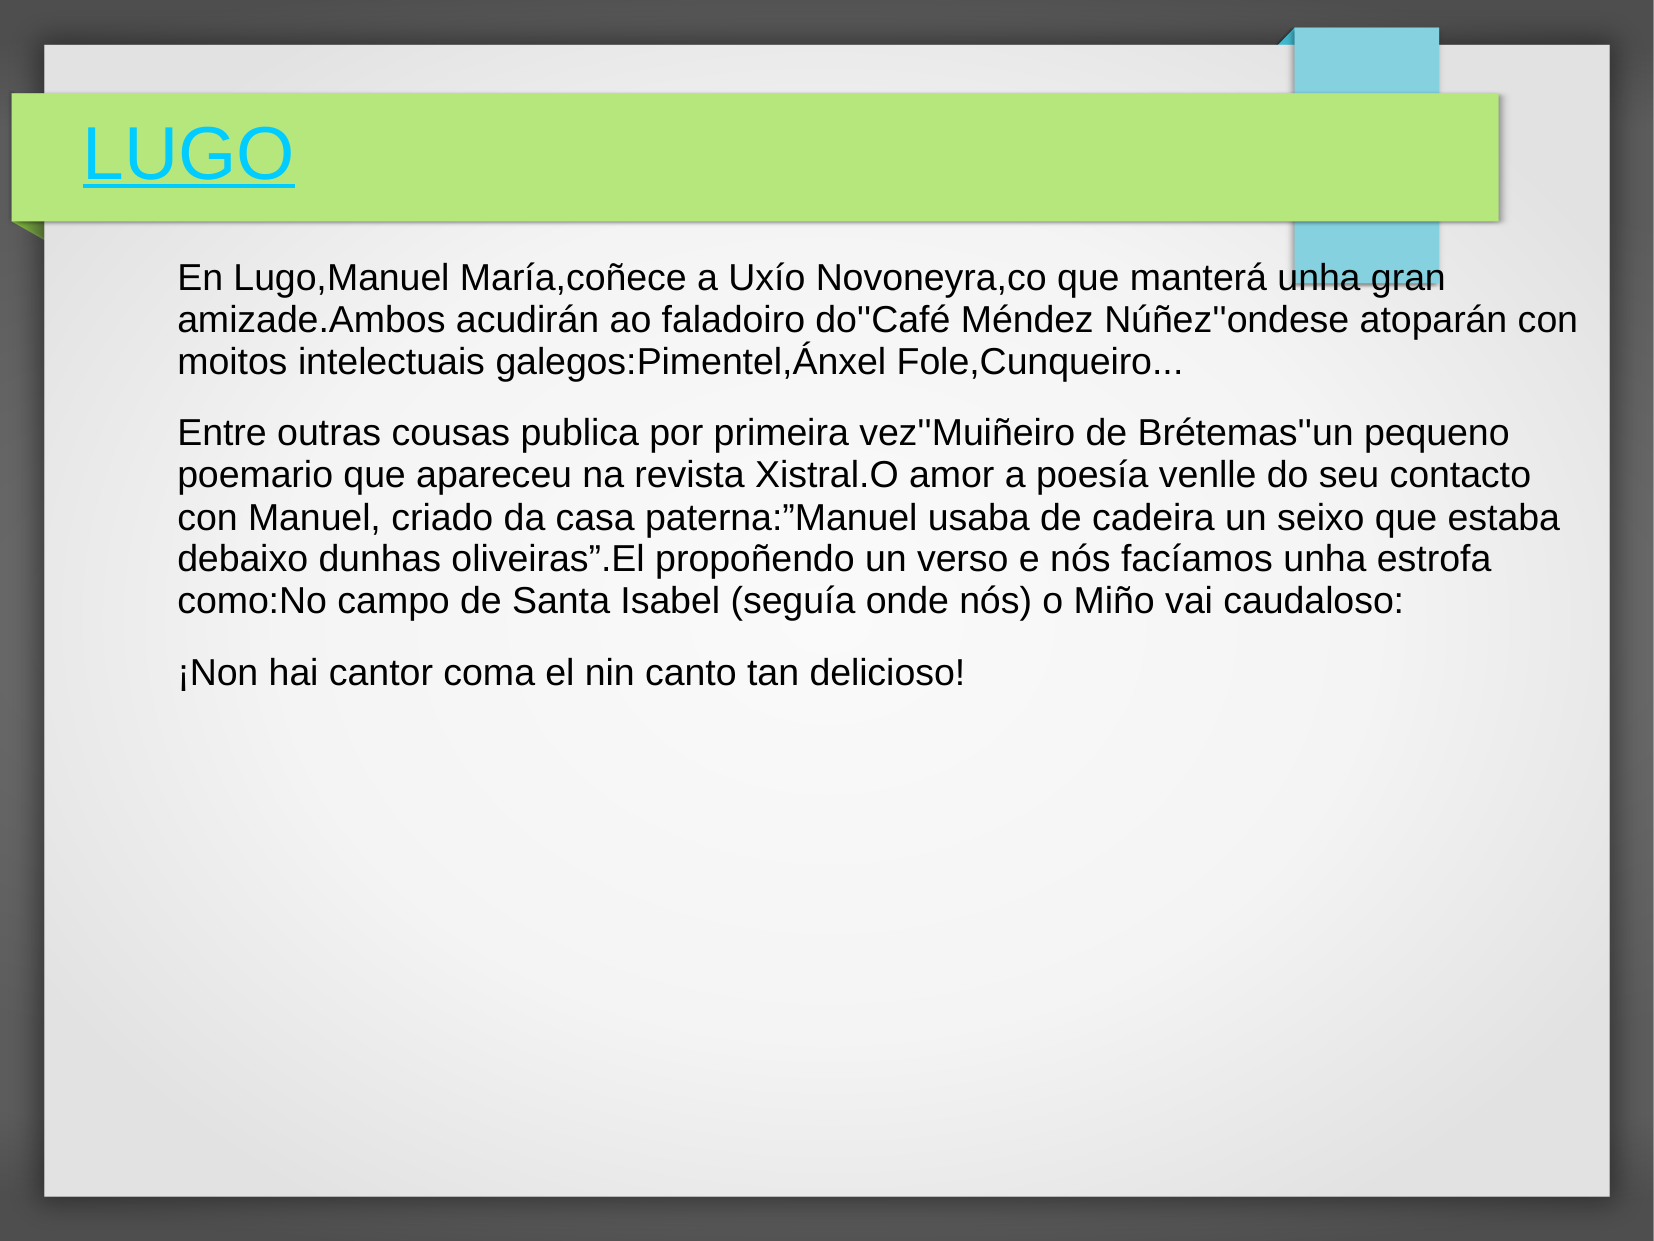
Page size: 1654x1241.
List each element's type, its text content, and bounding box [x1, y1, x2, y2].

title LUGO [82, 94, 1264, 213]
picture [0, 0, 1654, 1241]
list En Lugo,Manuel María,coñece a Uxío Novoneyra,co que manterá unha gran amizade.Ambos acudirán ao faladoiro do''Café Méndez Núñez''ondese atoparán con moitos intelectuais galegos:Pimentel,Ánxel Fole,Cunqueiro... Entre outras cousas publica por primeira vez''Muiñeiro de Brétemas''un pequeno poemario que apareceu na revista Xistral.O amor a poesía venlle do seu contacto con Manuel, criado da casa paterna:”Manuel usaba de cadeira un seixo que estaba debaixo dunhas oliveiras”.El propoñendo un verso e nós facíamos unha estrofa como:No campo de Santa Isabel (seguía onde nós) o Miño vai caudaloso: ¡Non hai cantor coma el nin canto tan delicioso! [106, 256, 1595, 1134]
